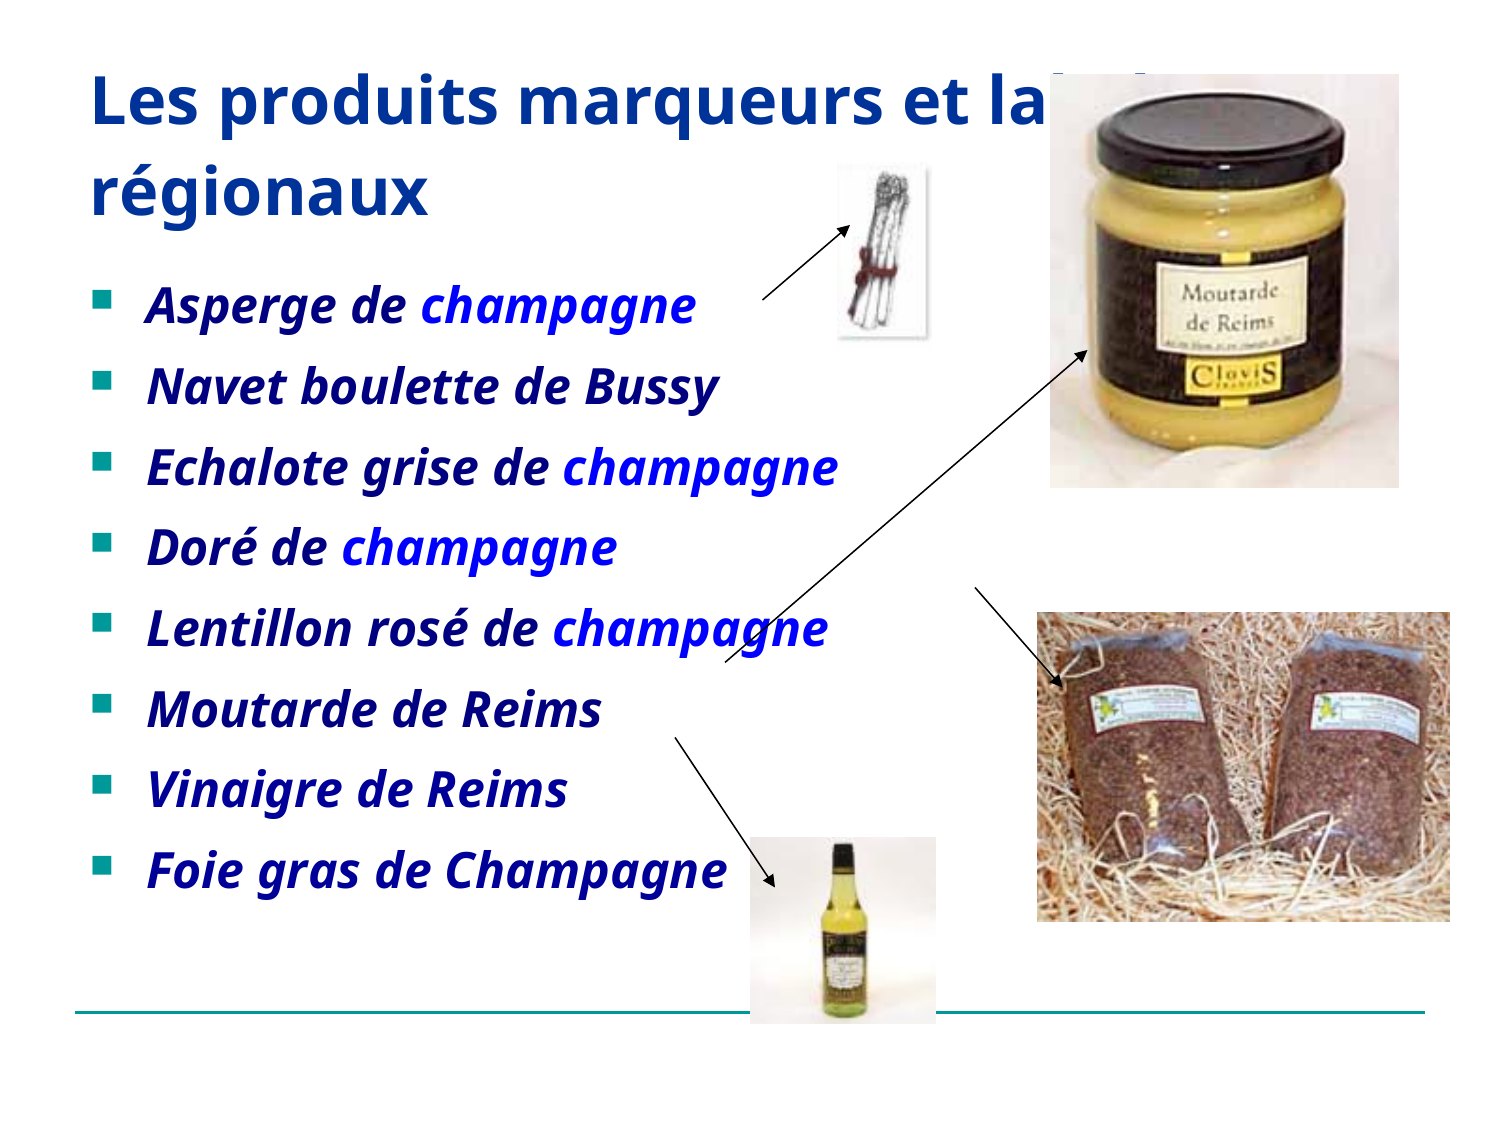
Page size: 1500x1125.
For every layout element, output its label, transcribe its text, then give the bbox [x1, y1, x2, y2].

picture [1037, 612, 1450, 922]
picture [837, 162, 932, 351]
title Les produits marqueurs et labels régionaux [75, 45, 1426, 233]
list Asperge de champagne Navet boulette de Bussy Echalote grise de champagne Doré de champagne Lentillon rosé de champagne Moutarde de Reims Vinaigre de Reims Foie gras de Champagne [75, 262, 1426, 1006]
picture [750, 837, 936, 1024]
picture [1050, 74, 1399, 488]
